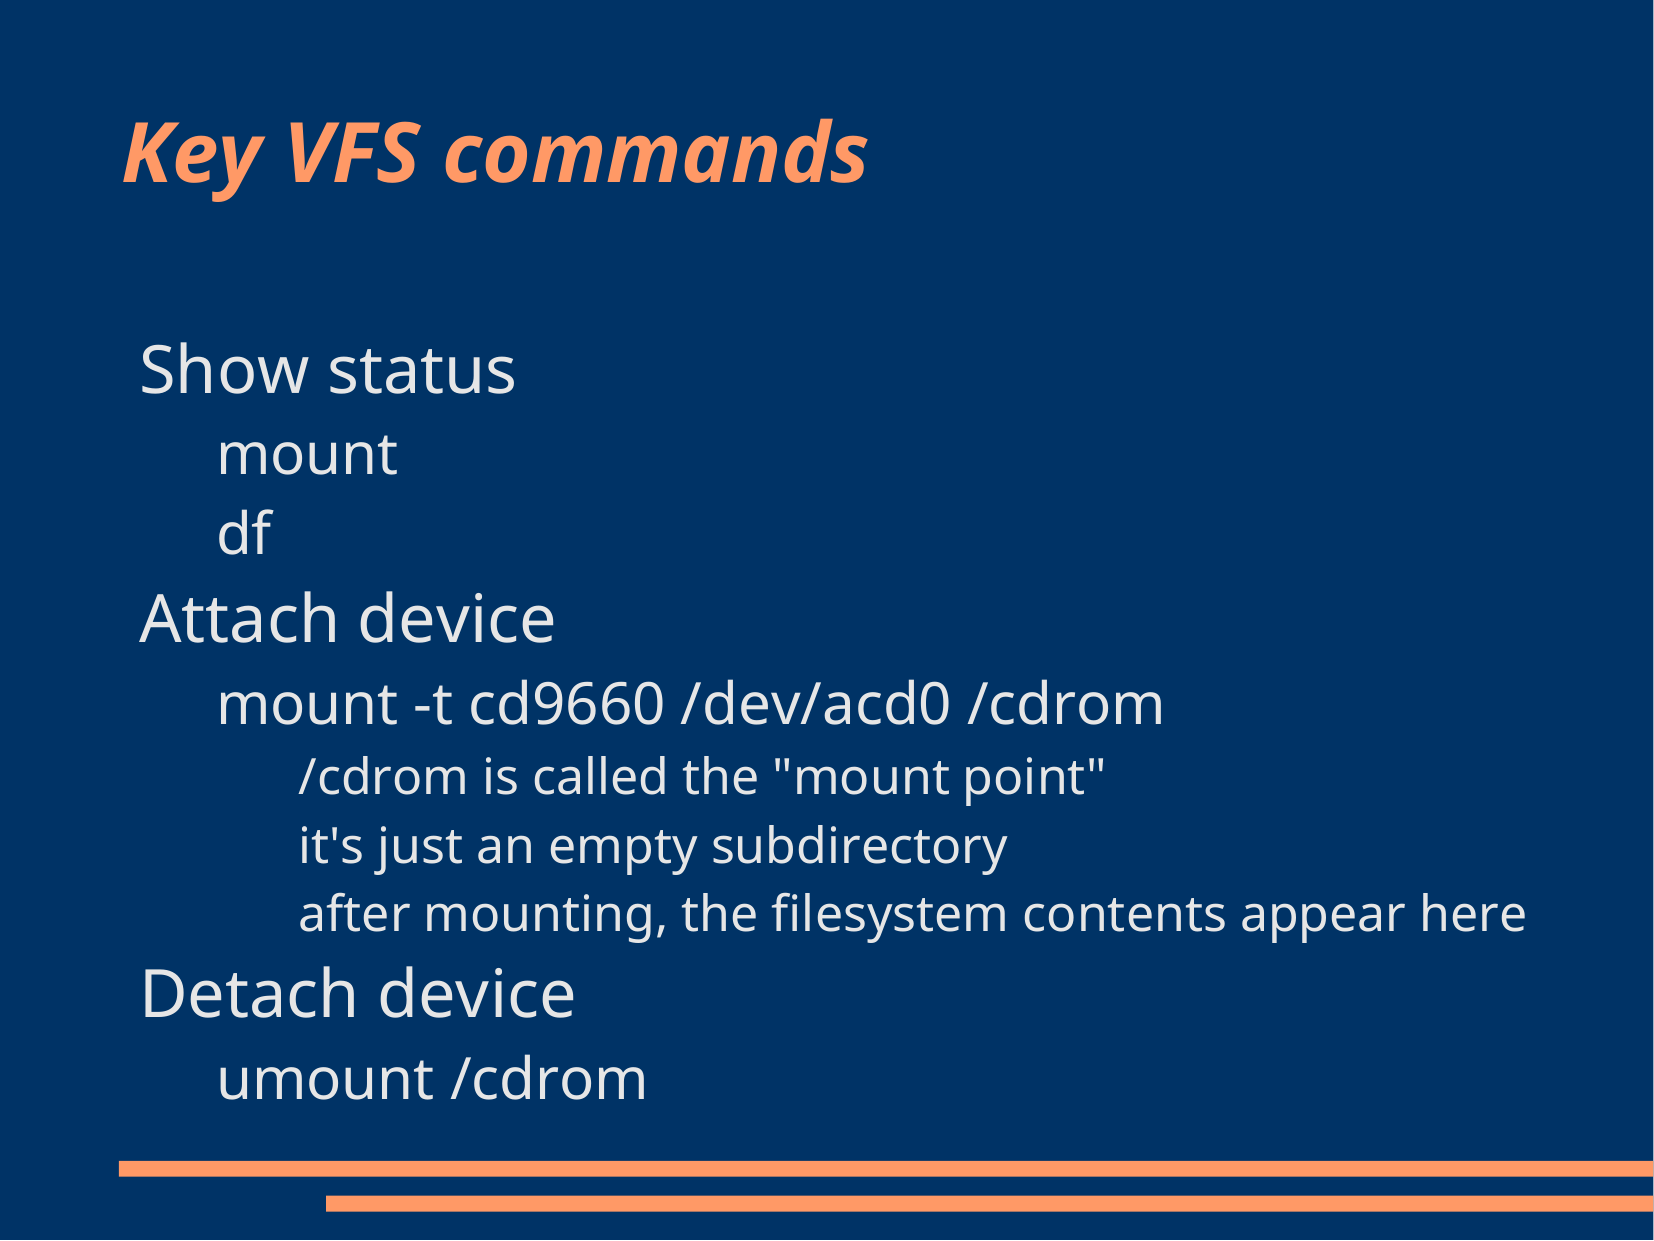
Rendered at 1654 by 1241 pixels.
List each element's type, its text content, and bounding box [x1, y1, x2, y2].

title Key VFS commands [121, 46, 1534, 254]
list Show status mount df Attach device mount -t cd9660 /dev/acd0 /cdrom /cdrom is called the "mount point" it's just an empty subdirectory after mounting, the filesystem contents appear here Detach device umount /cdrom [121, 322, 1561, 1132]
